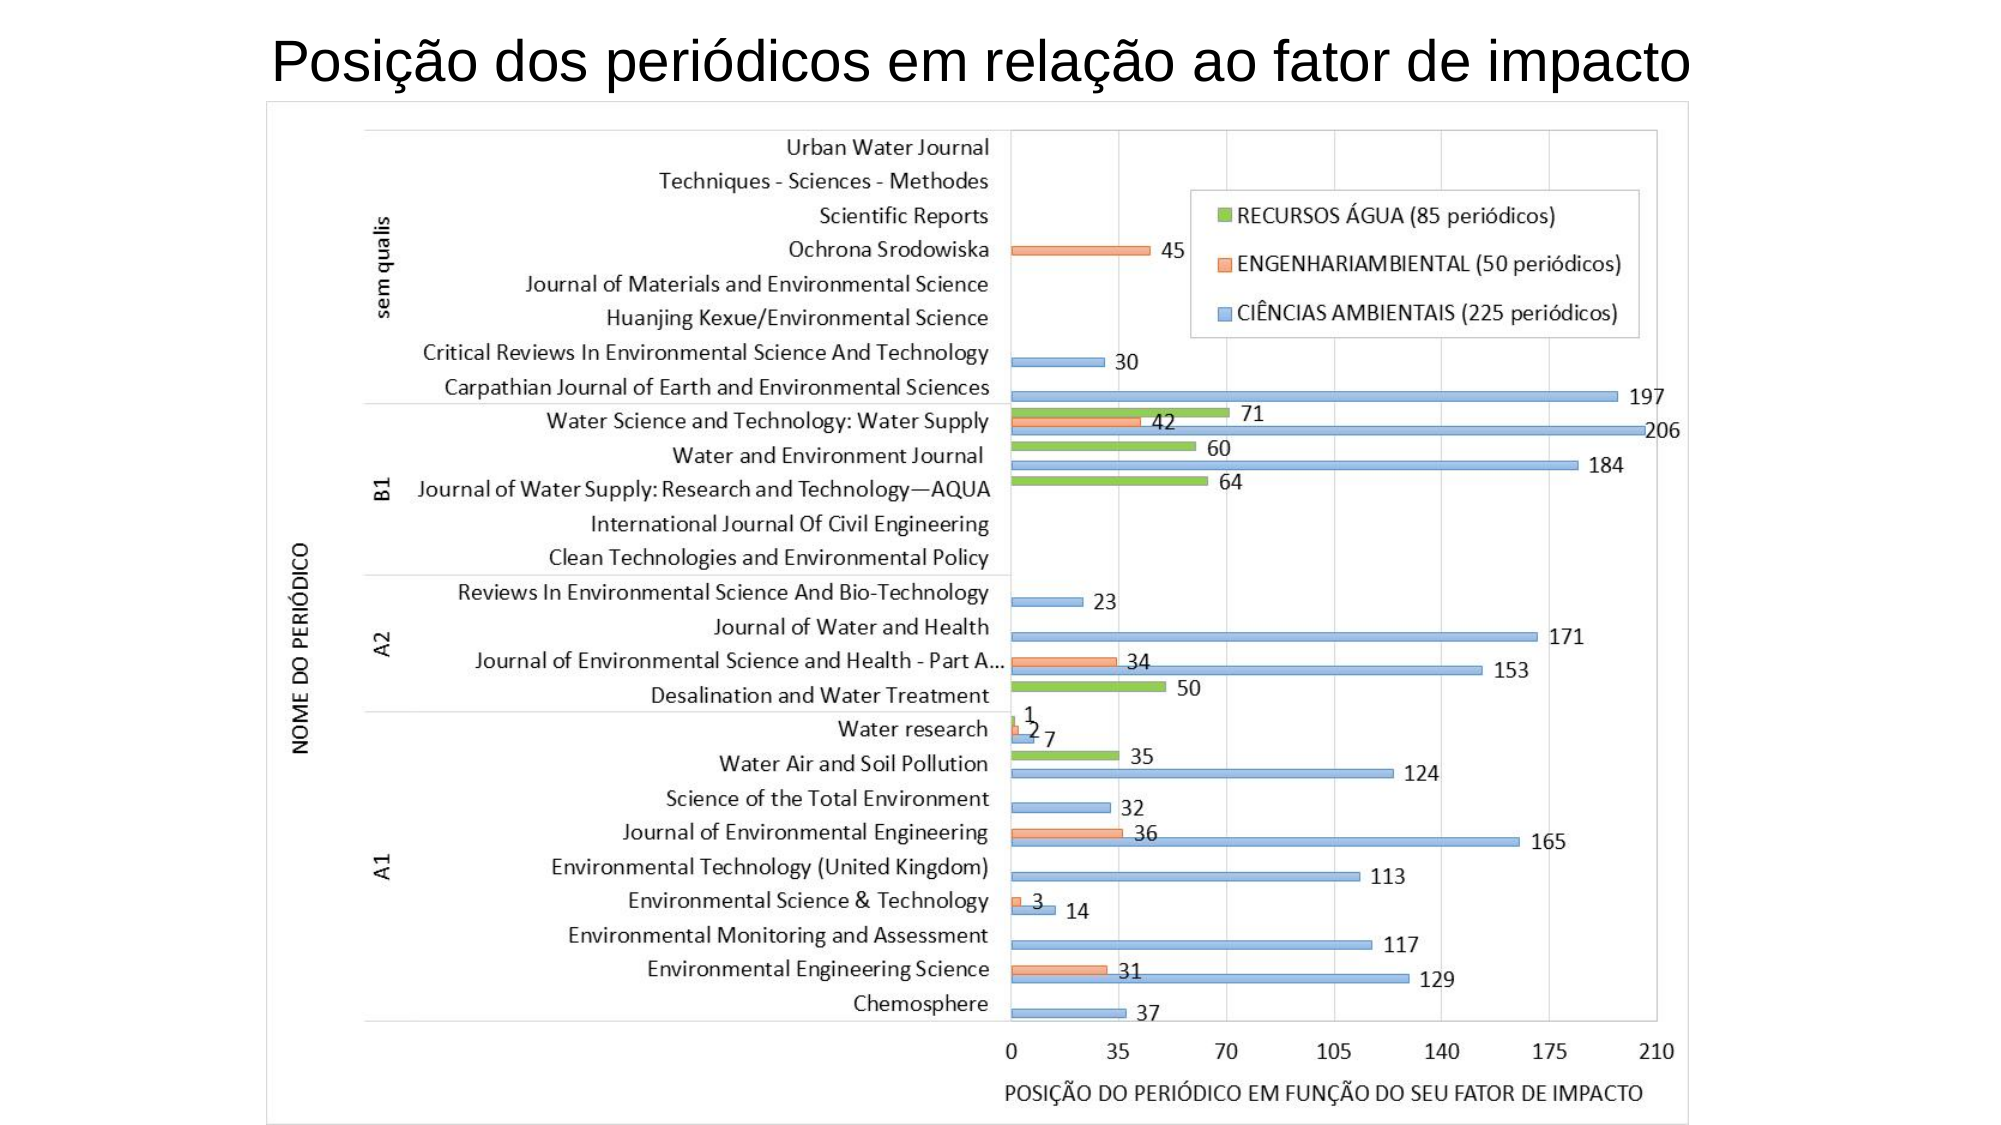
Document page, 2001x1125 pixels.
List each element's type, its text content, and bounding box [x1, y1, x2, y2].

text_box Posição dos periódicos em relação ao fator de impacto [256, 15, 1725, 101]
picture [266, 101, 1689, 1125]
